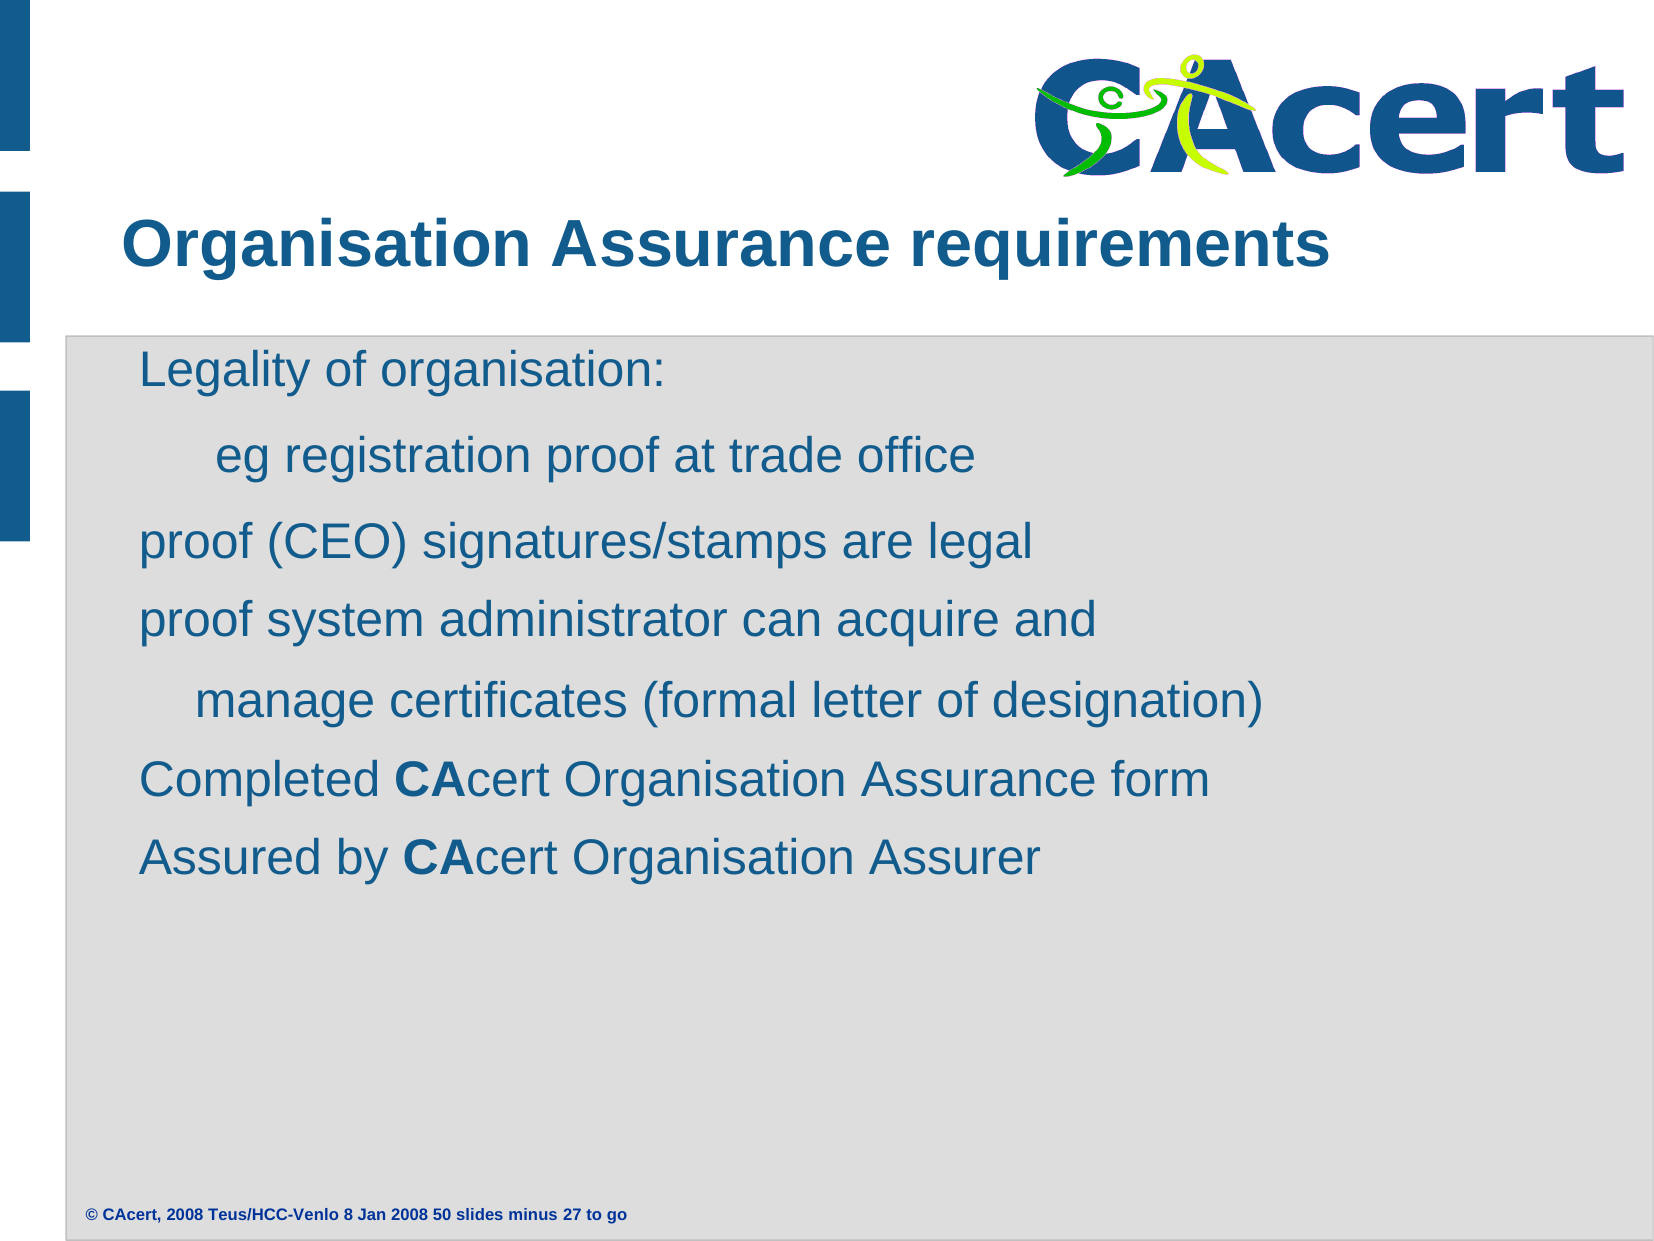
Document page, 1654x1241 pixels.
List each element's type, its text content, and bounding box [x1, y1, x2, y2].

list Legality of organisation: eg registration proof at trade office proof (CEO) signatures/stamps are legal proof system administrator can acquire and manage certificates (formal letter of designation)‏ Completed CAcert Organisation Assurance form Assured by CAcert Organisation Assurer [121, 344, 1595, 1238]
picture [1033, 53, 1625, 178]
title Organisation Assurance requirements [121, 177, 1533, 315]
